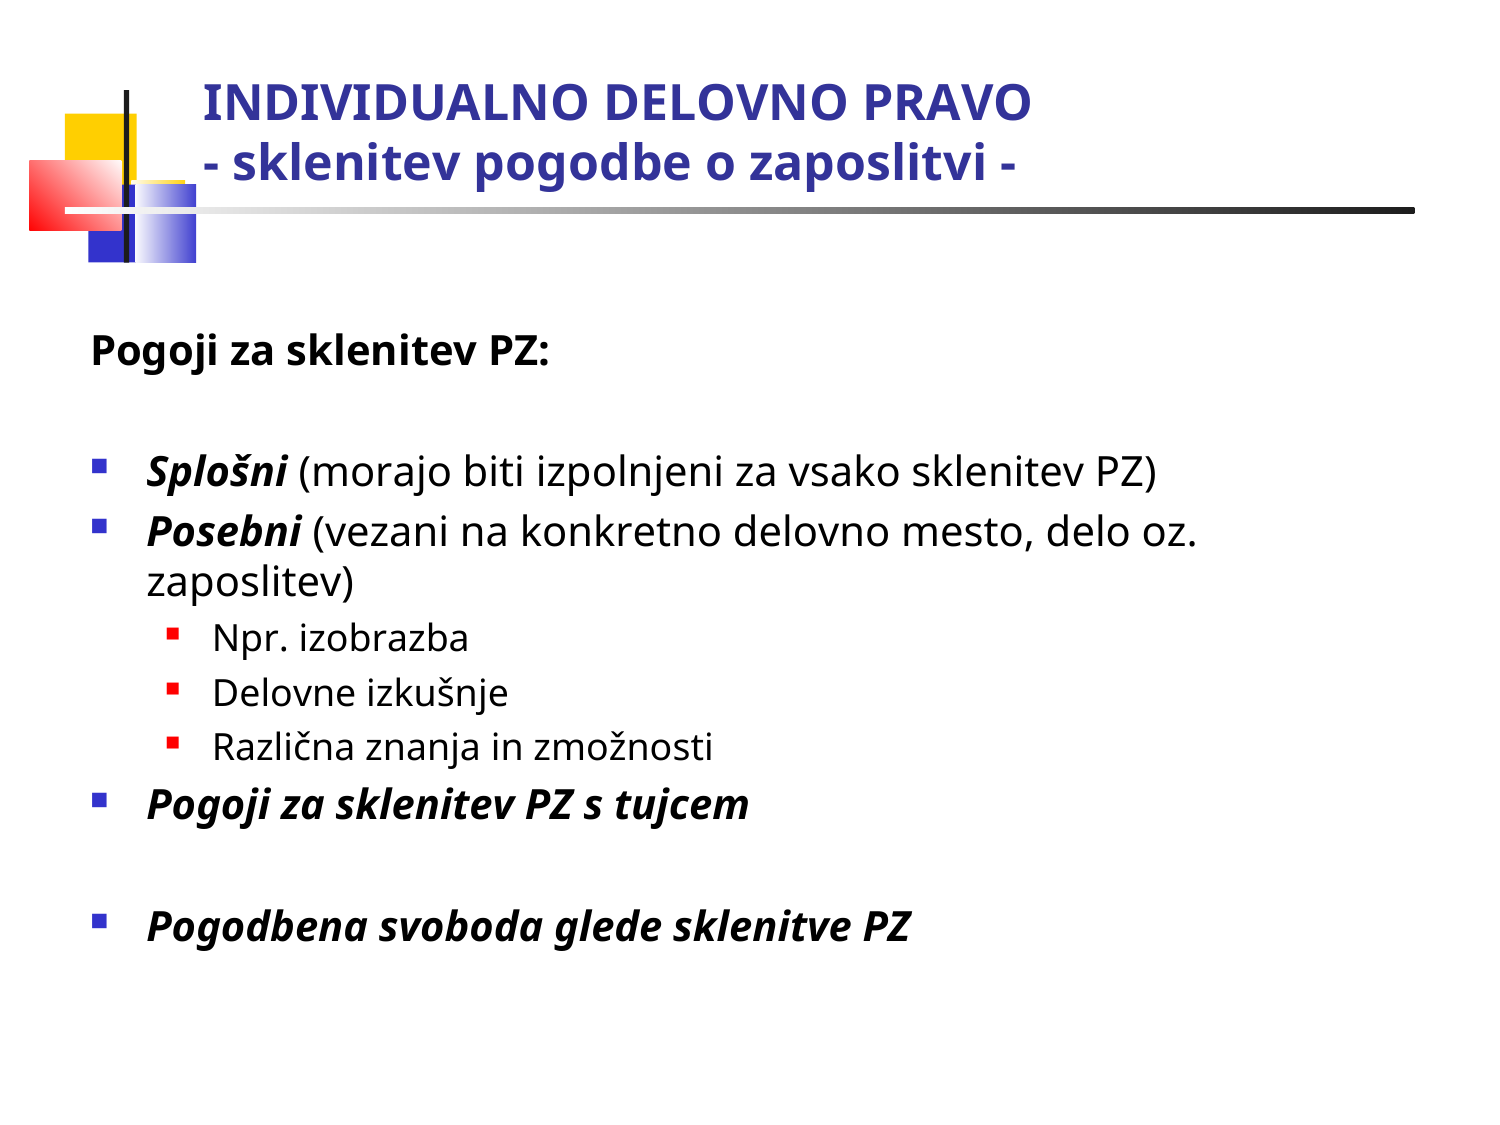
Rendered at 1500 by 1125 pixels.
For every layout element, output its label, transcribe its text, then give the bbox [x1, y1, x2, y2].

list Pogoji za sklenitev PZ: Splošni (morajo biti izpolnjeni za vsako sklenitev PZ) Posebni (vezani na konkretno delovno mesto, delo oz. zaposlitev) Npr. izobrazba Delovne izkušnje Različna znanja in zmožnosti Pogoji za sklenitev PZ s tujcem Pogodbena svoboda glede sklenitve PZ [75, 255, 1426, 1005]
title INDIVIDUALNO DELOVNO PRAVO - sklenitev pogodbe o zaposlitvi - [188, 35, 1468, 199]
